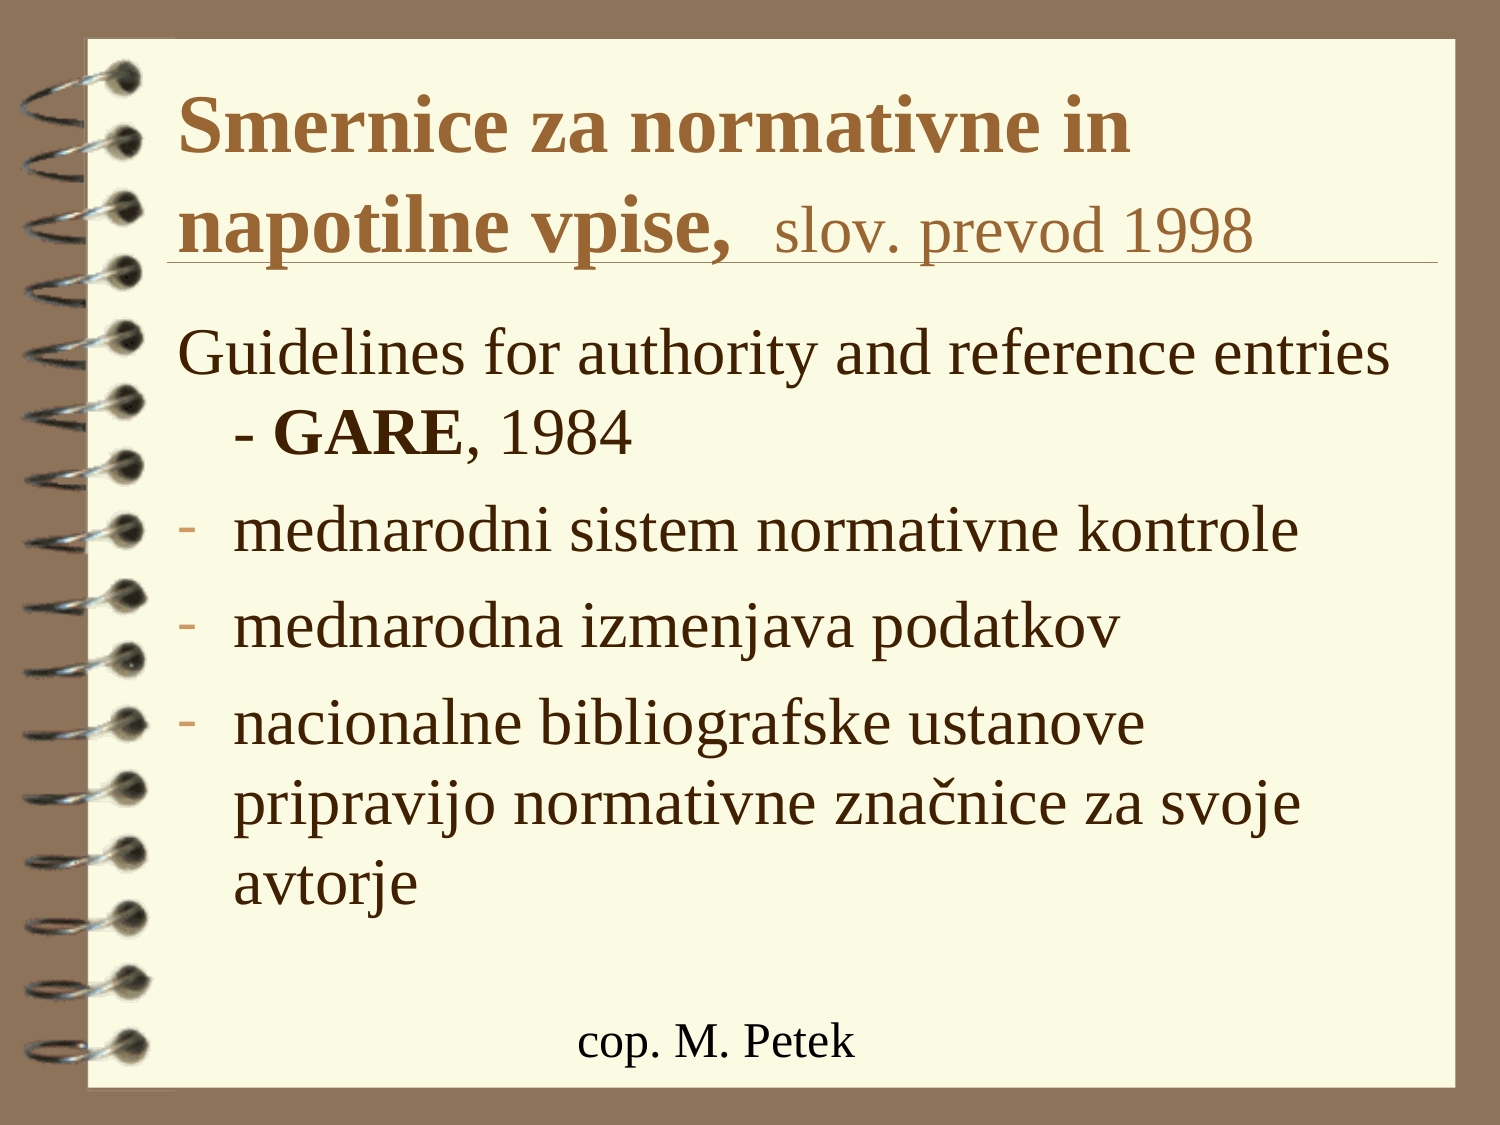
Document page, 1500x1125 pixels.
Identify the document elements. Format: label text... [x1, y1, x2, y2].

list Guidelines for authority and reference entries - GARE, 1984 mednarodni sistem normativne kontrole mednarodna izmenjava podatkov nacionalne bibliografske ustanove pripravijo normativne značnice za svoje avtorje [162, 299, 1438, 1022]
picture [0, 0, 175, 1125]
title Smernice za normativne in napotilne vpise, slov. prevod 1998 [162, 61, 1438, 277]
